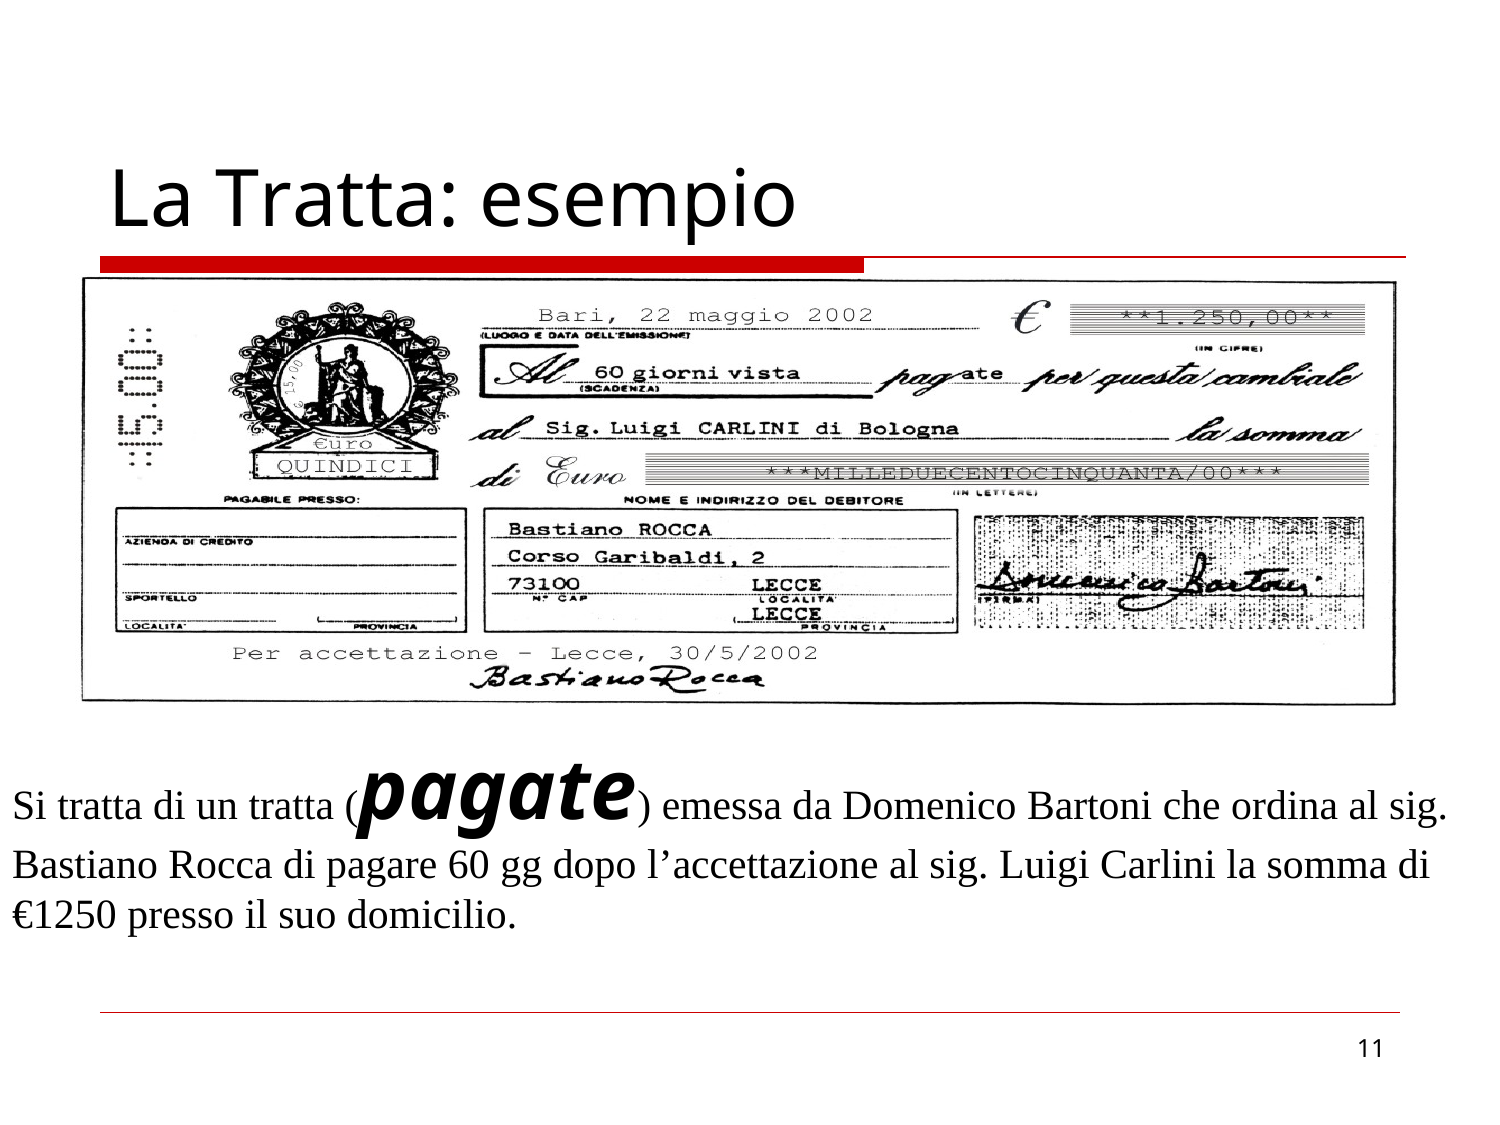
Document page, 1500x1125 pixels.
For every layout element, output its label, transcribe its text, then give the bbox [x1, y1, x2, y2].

text_box Si tratta di un tratta (pagate) emessa da Domenico Bartoni che ordina al sig. Bastiano Rocca di pagare 60 gg dopo l’accettazione al sig. Luigi Carlini la somma di €1250 presso il suo domicilio. [0, 729, 1500, 995]
picture [75, 273, 1404, 710]
title La Tratta: esempio [94, 50, 1407, 250]
